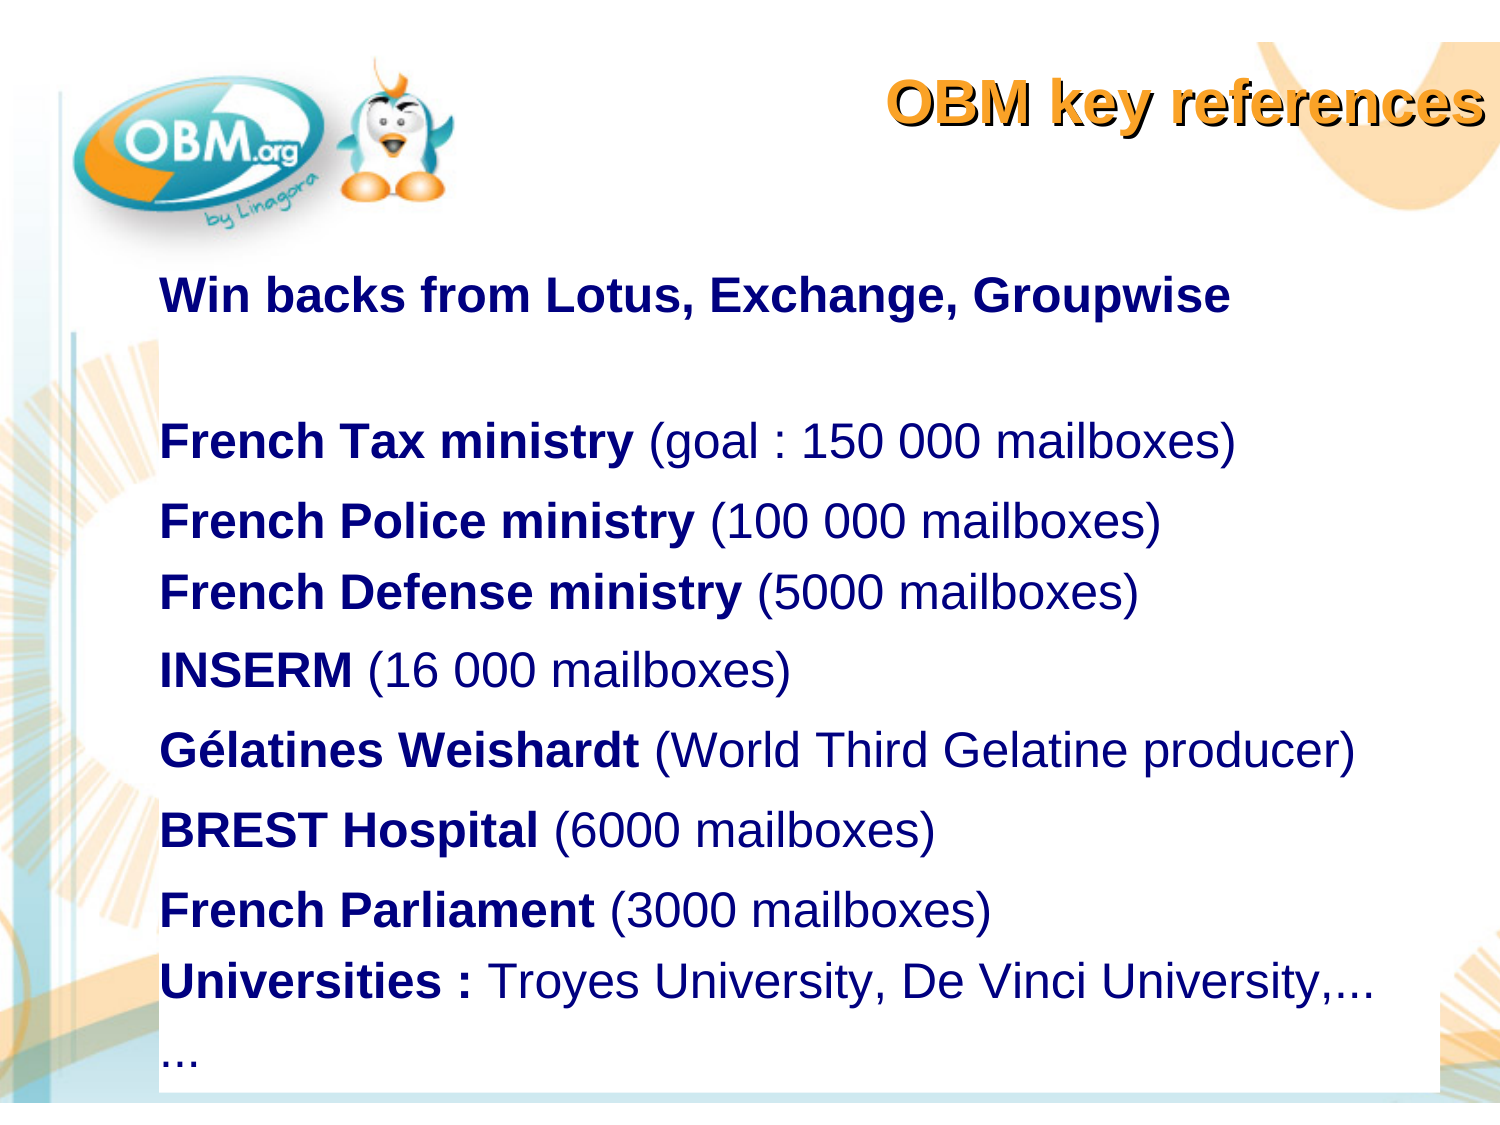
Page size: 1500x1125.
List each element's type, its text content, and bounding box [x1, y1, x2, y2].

list Win backs from Lotus, Exchange, Groupwise French Tax ministry (goal : 150 000 mailboxes)‏ French Police ministry (100 000 mailboxes)‏‏ French Defense ministry (5000 mailboxes) INSERM (16 000 mailboxes)‏ Gélatines Weishardt (World Third Gelatine producer)‏ BREST Hospital (6000 mailboxes)‏ French Parliament (3000 mailboxes)‏ Universities : Troyes University, De Vinci University,... ... [159, 271, 1441, 1093]
picture [0, 42, 1500, 1103]
title OBM key references [449, 60, 1486, 149]
